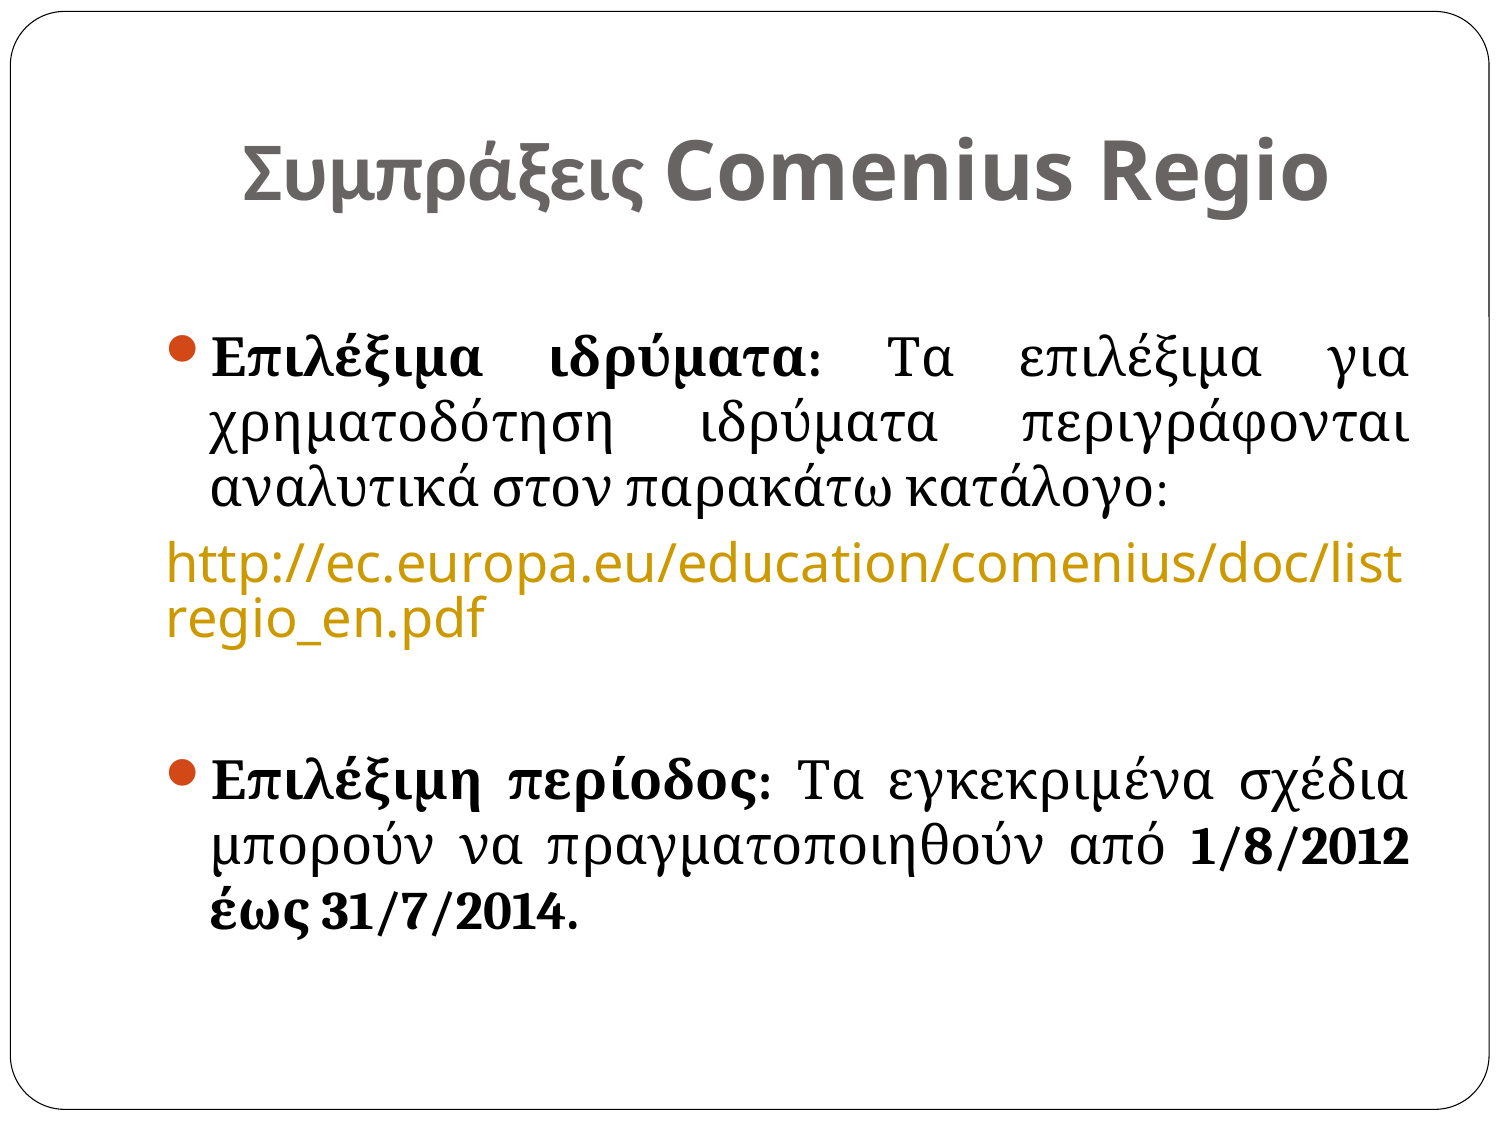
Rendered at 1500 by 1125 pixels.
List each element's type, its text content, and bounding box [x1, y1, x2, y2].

list Επιλέξιμα ιδρύματα: Τα επιλέξιμα για χρηματοδότηση ιδρύματα περιγράφονται αναλυτικά στον παρακάτω κατάλογο: http://ec.europa.eu/education/comenius/doc/listregio_en.pdf Επιλέξιμη περίοδος: Τα εγκεκριμένα σχέδια μπορούν να πραγματοποιηθούν από 1/8/2012 έως 31/7/2014. [150, 237, 1426, 988]
title Συμπράξεις Comenius Regio [150, 44, 1426, 233]
